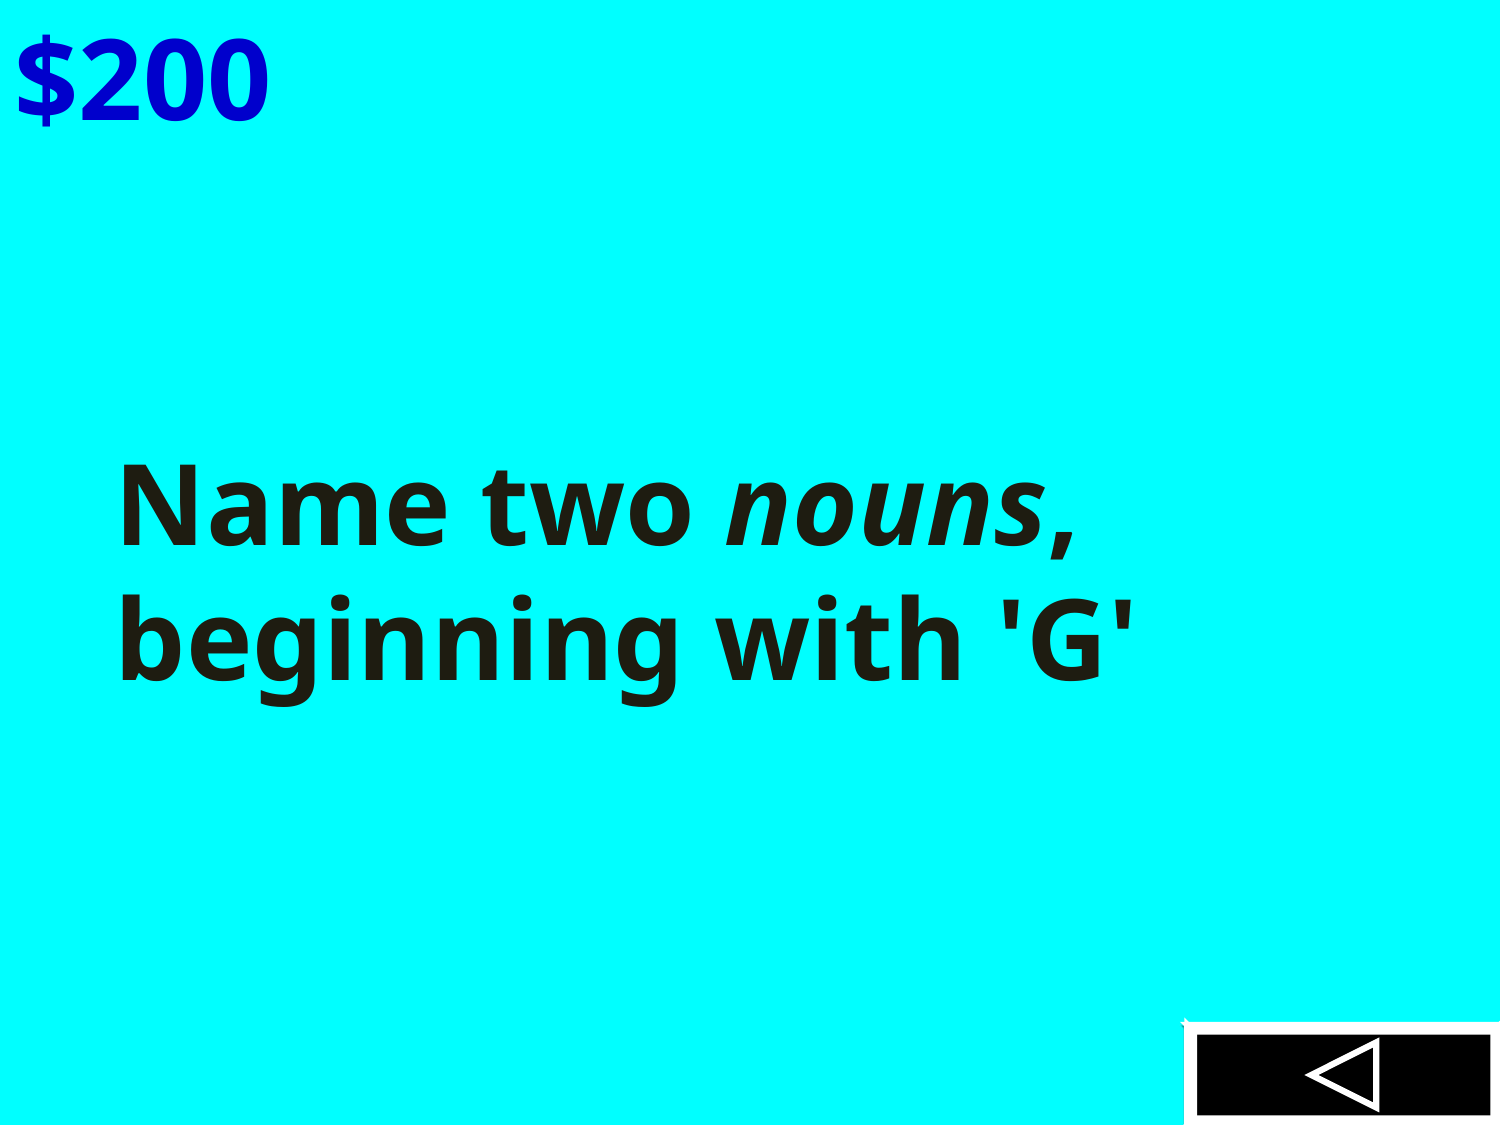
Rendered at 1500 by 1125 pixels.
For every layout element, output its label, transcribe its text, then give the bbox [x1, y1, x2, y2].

text_box $200 [0, 0, 1426, 151]
text_box Name two nouns, beginning with 'G' [99, 424, 1500, 711]
text_box [1189, 1025, 1500, 1125]
